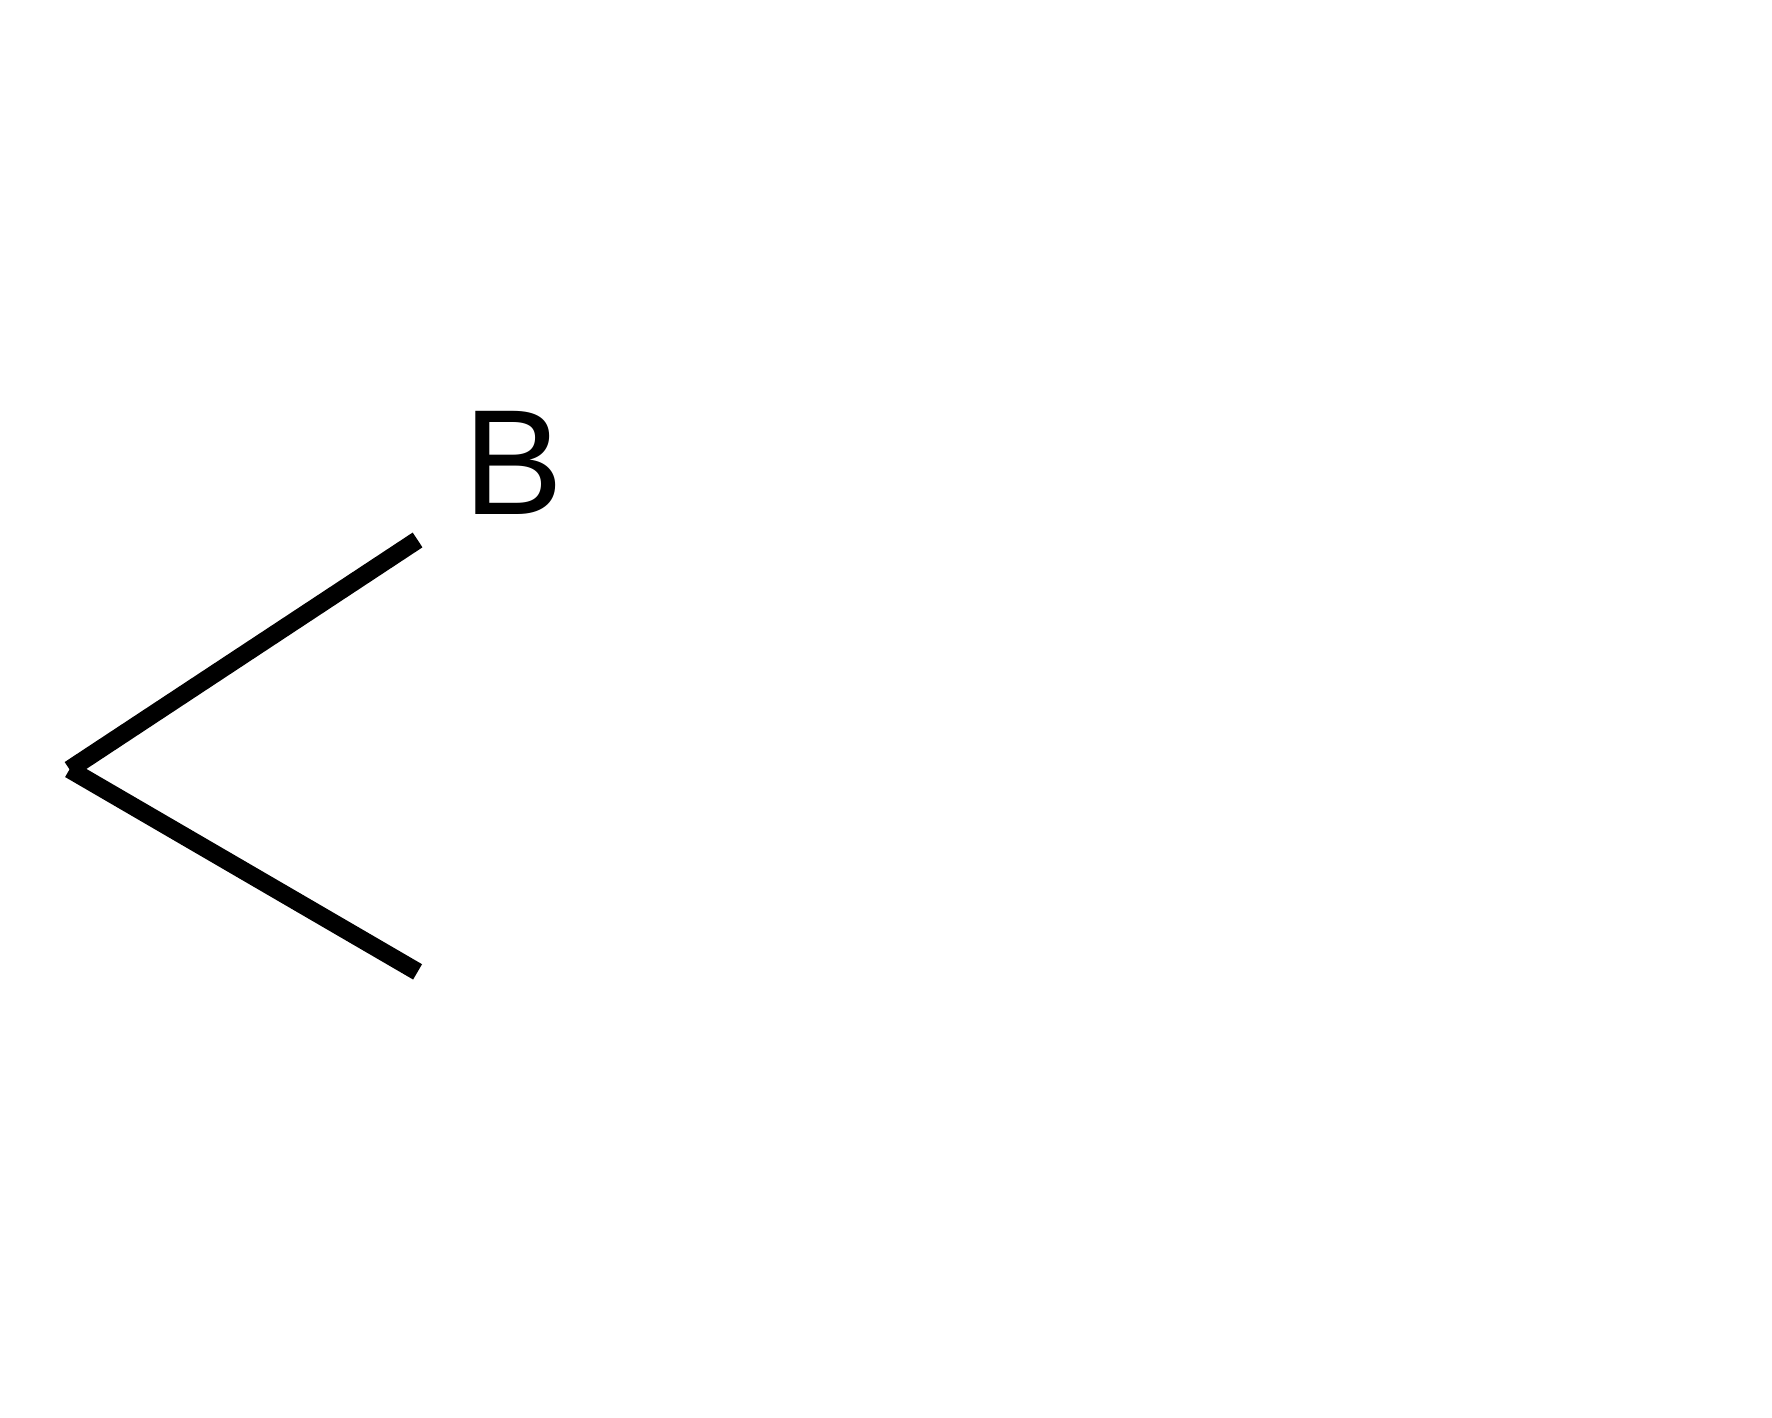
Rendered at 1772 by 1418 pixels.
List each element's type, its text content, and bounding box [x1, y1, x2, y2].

text_box B [449, 371, 576, 580]
